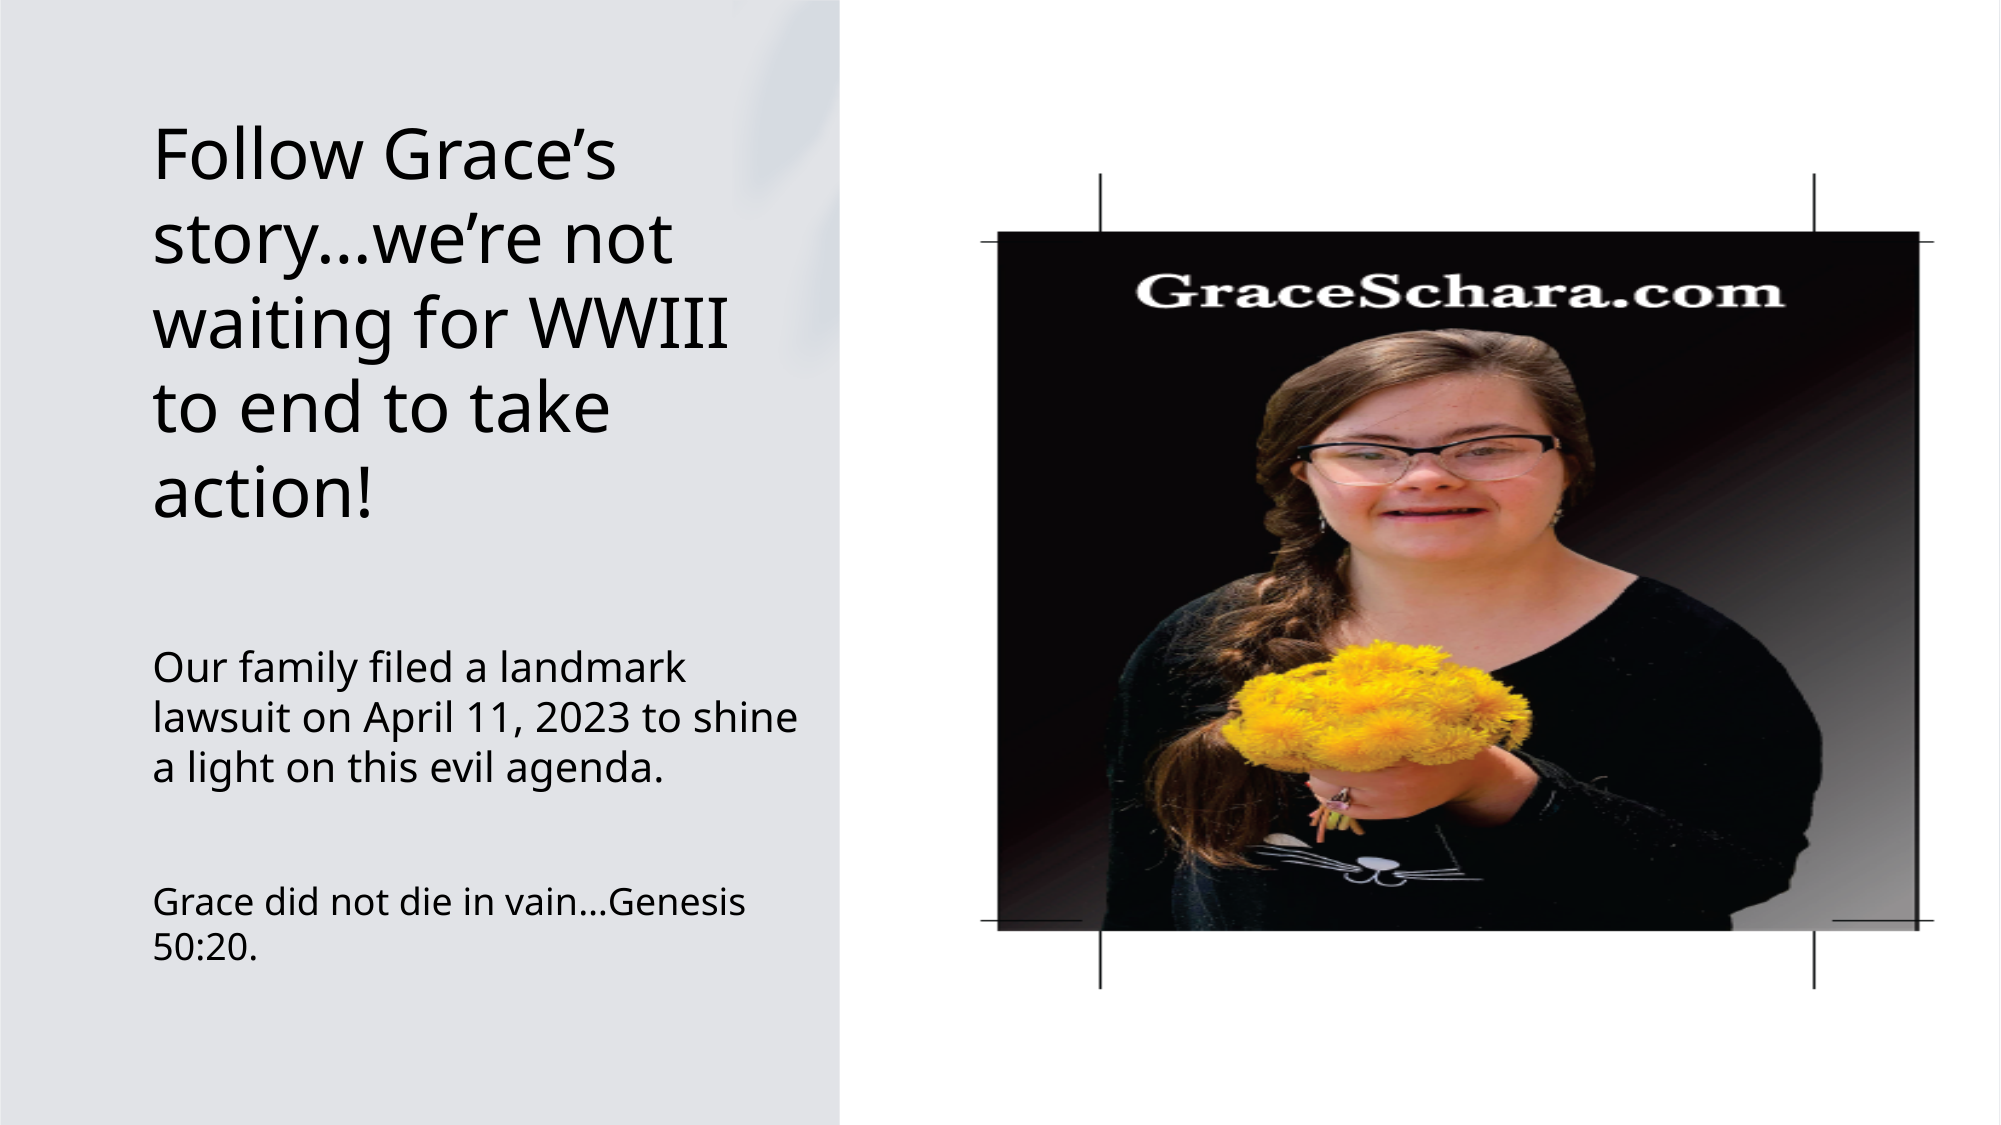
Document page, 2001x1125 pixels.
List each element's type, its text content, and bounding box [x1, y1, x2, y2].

text_box [0, 0, 839, 1125]
title Follow Grace’s story…we’re not waiting for WWIII to end to take action! [137, 99, 826, 541]
picture [732, 0, 2000, 1125]
list Our family filed a landmark lawsuit on April 11, 2023 to shine a light on this evil agenda. Grace did not die in vain…Genesis 50:20. [137, 562, 825, 1000]
